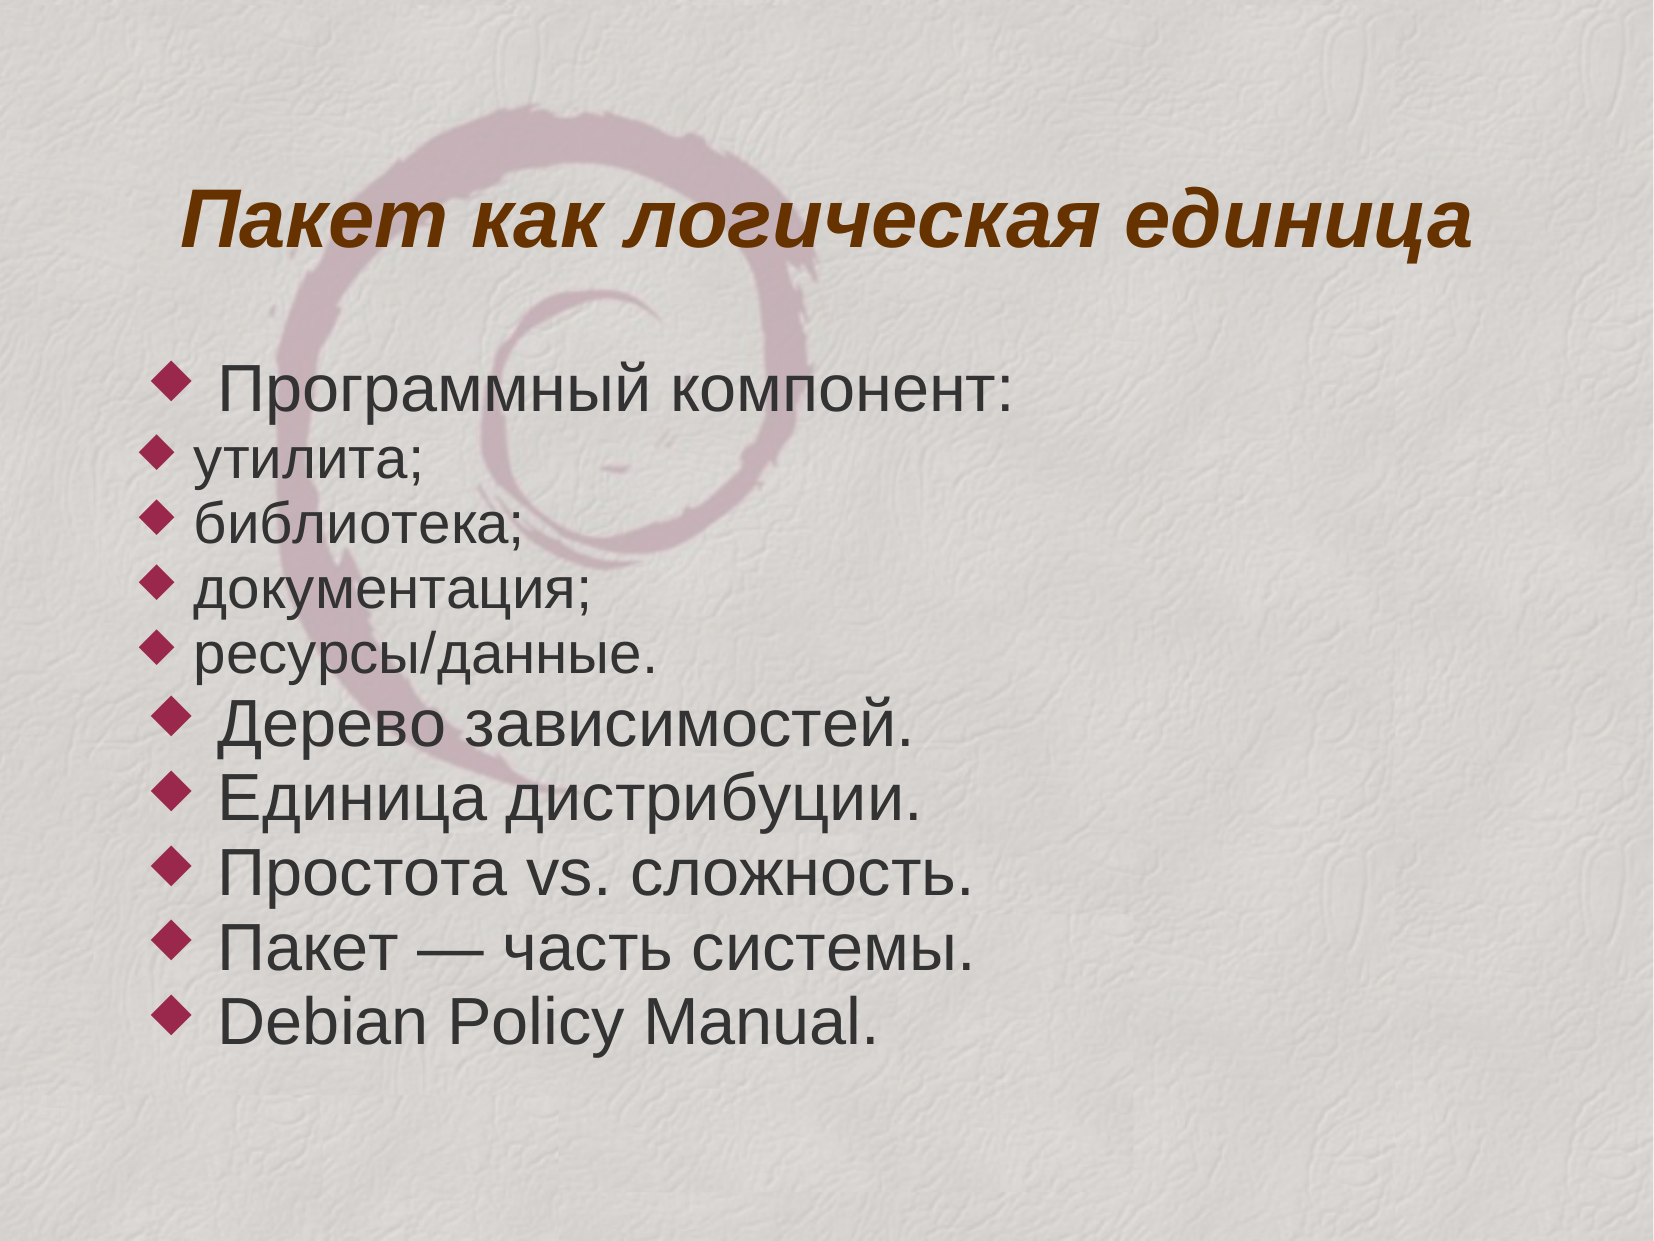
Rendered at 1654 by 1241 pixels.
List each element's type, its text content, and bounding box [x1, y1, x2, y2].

title Пакет как логическая единица [121, 114, 1534, 322]
picture [0, 0, 1654, 1241]
list Программный компонент: утилита; библиотека; документация; ресурсы/данные. Дерево зависимостей. Единица дистрибуции. Простота vs. сложность. Пакет — часть системы. Debian Policy Manual. [134, 350, 1516, 1170]
